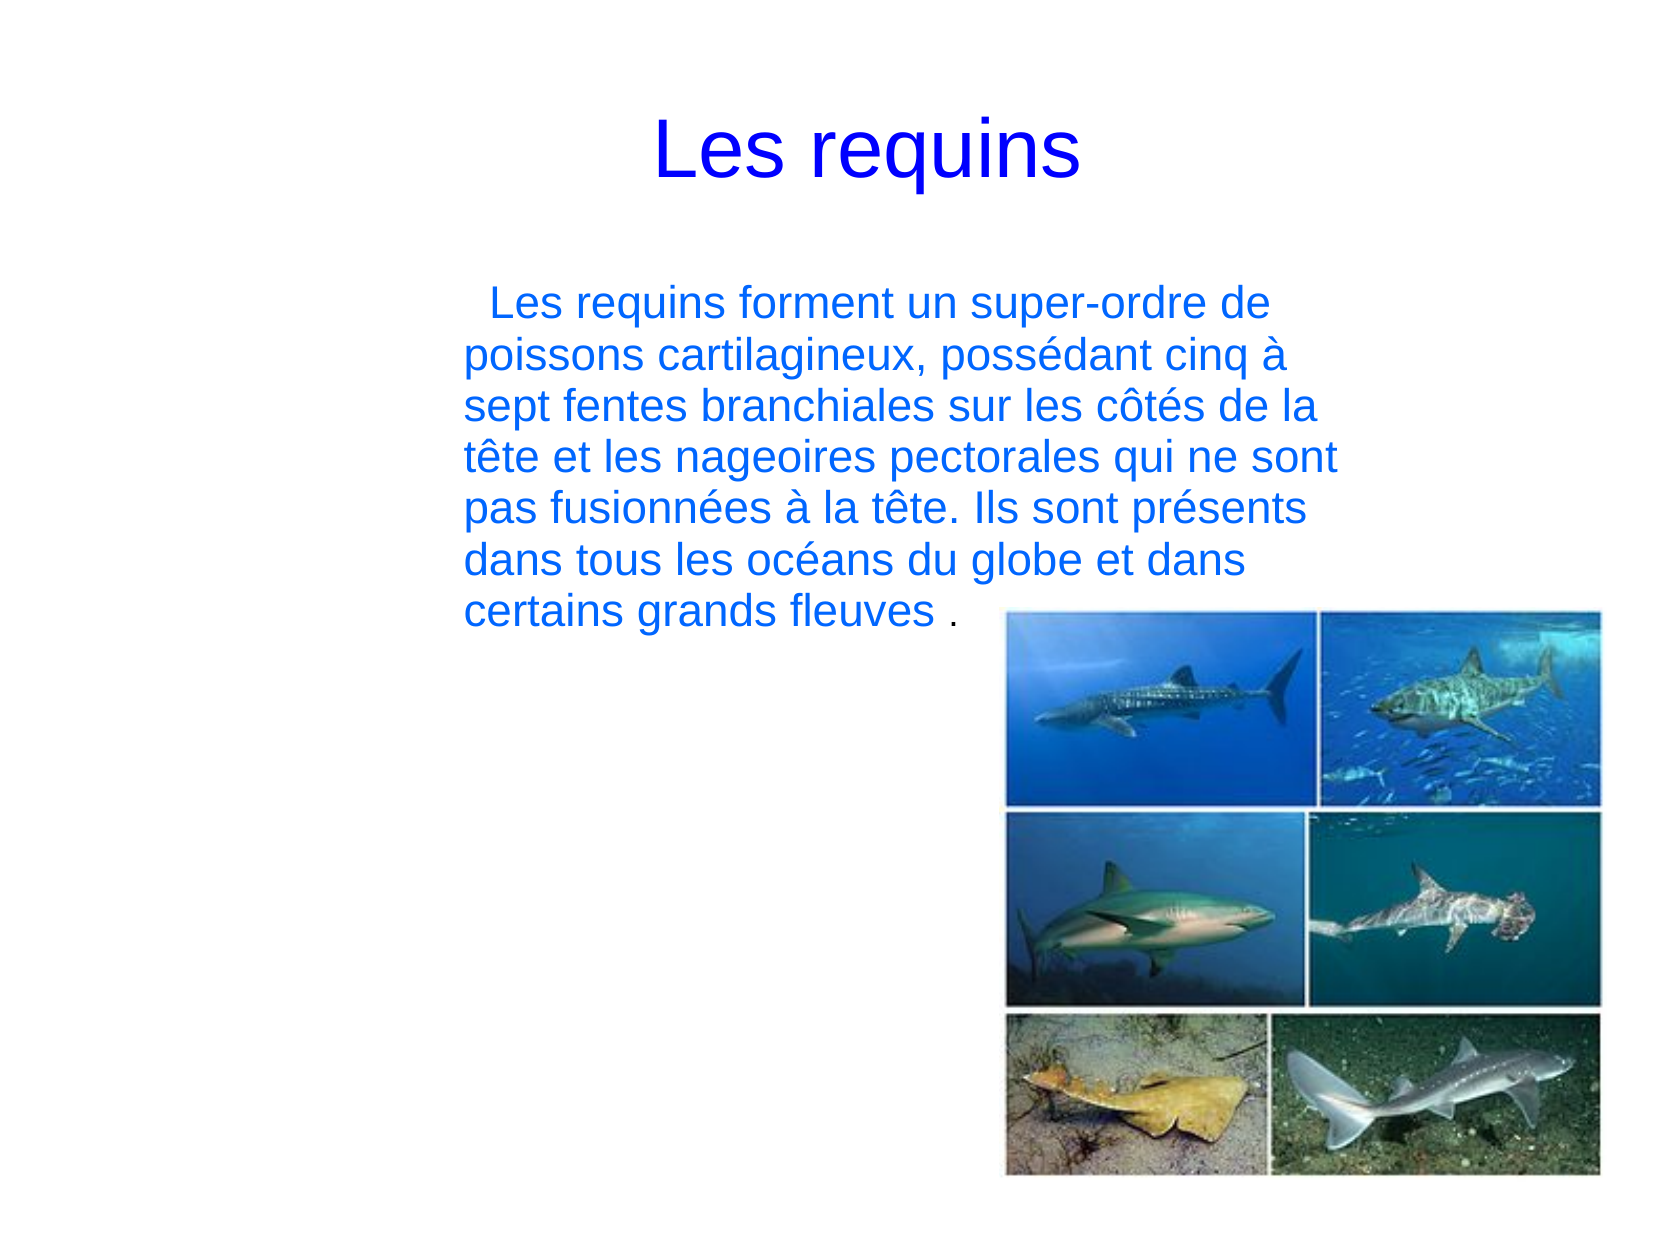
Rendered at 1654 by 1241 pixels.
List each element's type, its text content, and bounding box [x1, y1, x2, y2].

text_box Les requins forment un super-ordre de poissons cartilagineux, possédant cinq à sept fentes branchiales sur les côtés de la tête et les nageoires pectorales qui ne sont pas fusionnées à la tête. Ils sont présents dans tous les océans du globe et dans certains grands fleuves . [448, 270, 1394, 662]
picture [999, 607, 1607, 1182]
text_box Les requins [637, 94, 1193, 203]
